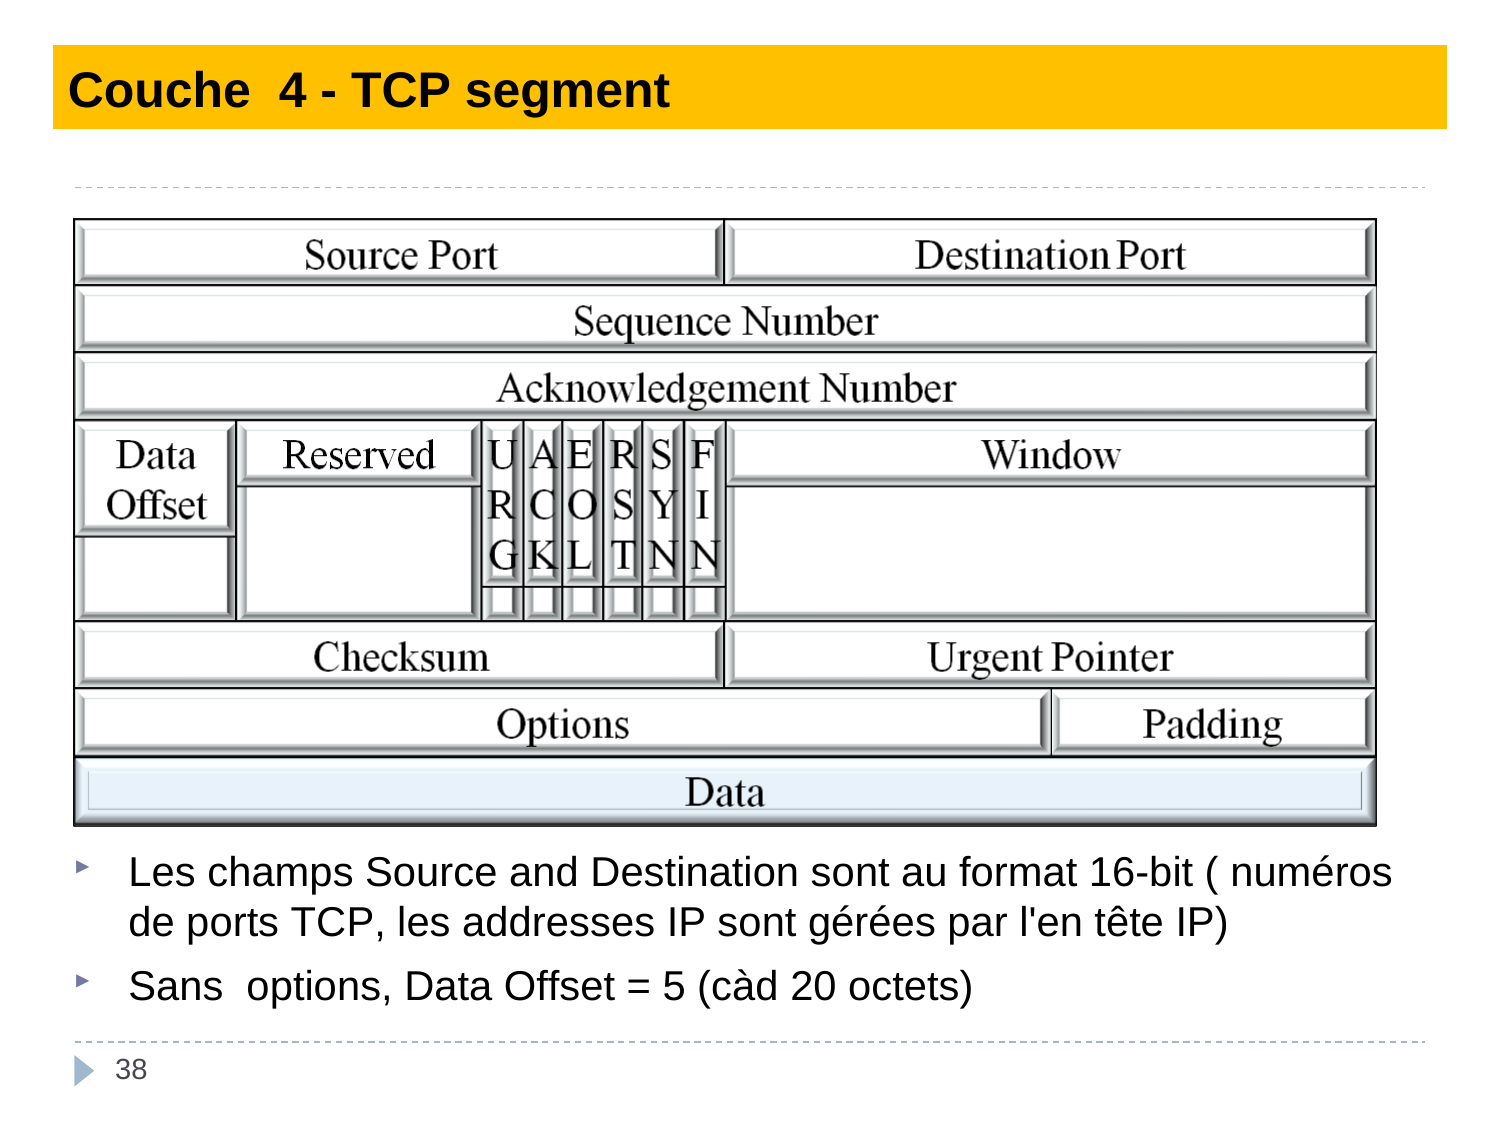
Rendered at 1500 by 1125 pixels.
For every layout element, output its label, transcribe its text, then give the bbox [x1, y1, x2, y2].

text_box Couche 4 - TCP segment [53, 45, 1447, 129]
text_box 24 [100, 1064, 426, 1103]
text_box 24 [135, 1069, 143, 1077]
picture [71, 215, 1379, 829]
list Les champs Source and Destination sont au format 16-bit ( numéros de ports TCP, les addresses IP sont gérées par l'en tête IP)‏ Sans options, Data Offset = 5 (càd 20 octets)‏ [59, 837, 1431, 1064]
